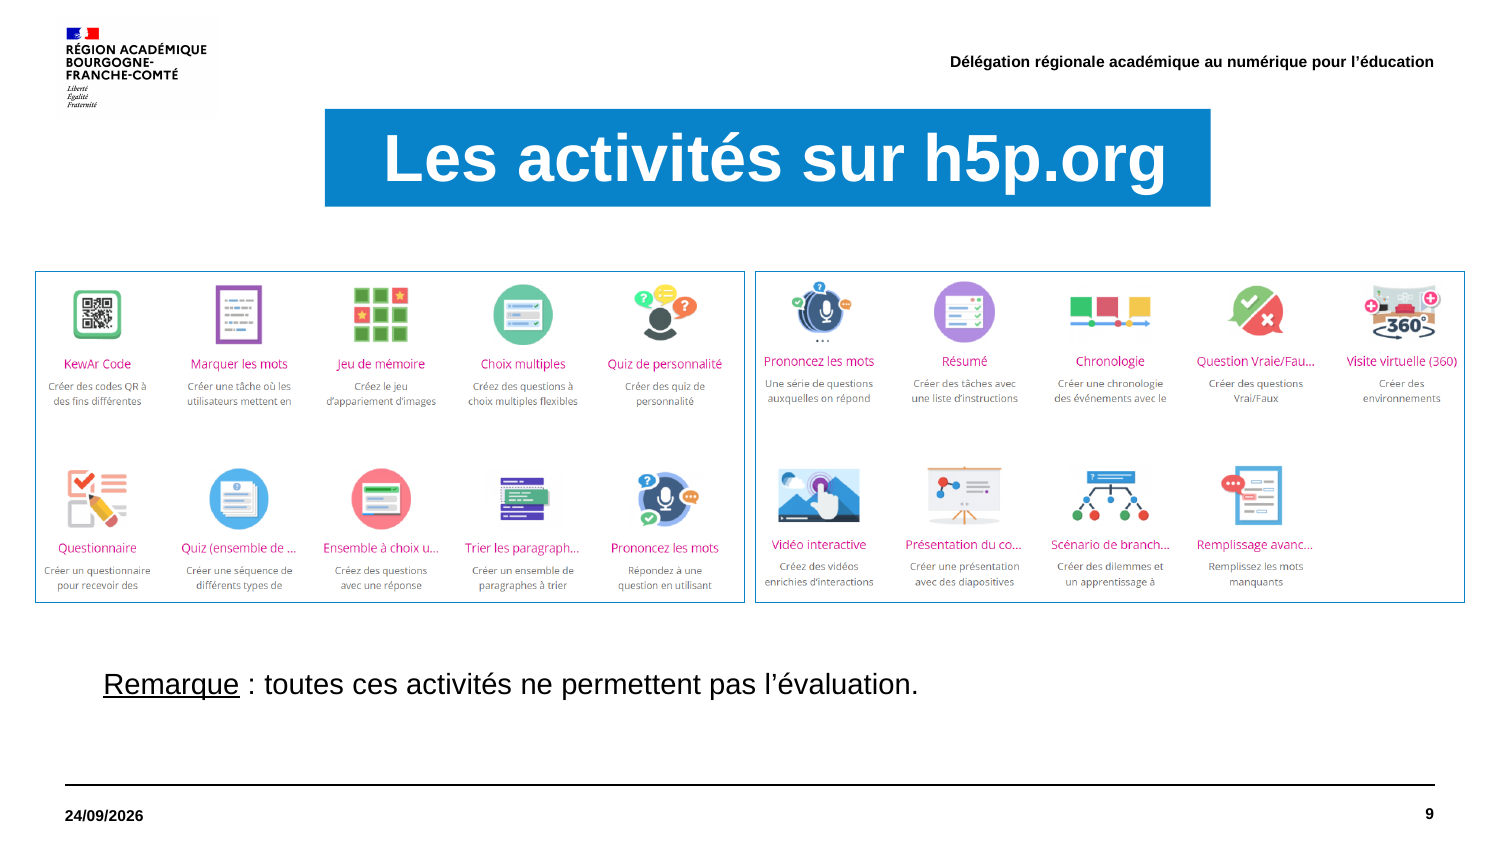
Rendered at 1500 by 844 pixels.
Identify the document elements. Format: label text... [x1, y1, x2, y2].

picture [35, 271, 745, 603]
text_box Les activités sur h5p.org [324, 108, 1211, 207]
text_box Remarque : toutes ces activités ne permettent pas l’évaluation. [88, 655, 939, 727]
picture [755, 271, 1465, 603]
text_box 03/02/2022 [64, 787, 245, 843]
text_box <numéro> [1213, 784, 1435, 843]
text_box Délégation régionale académique au numérique pour l’éducation [944, 32, 1435, 91]
picture [55, 16, 218, 119]
